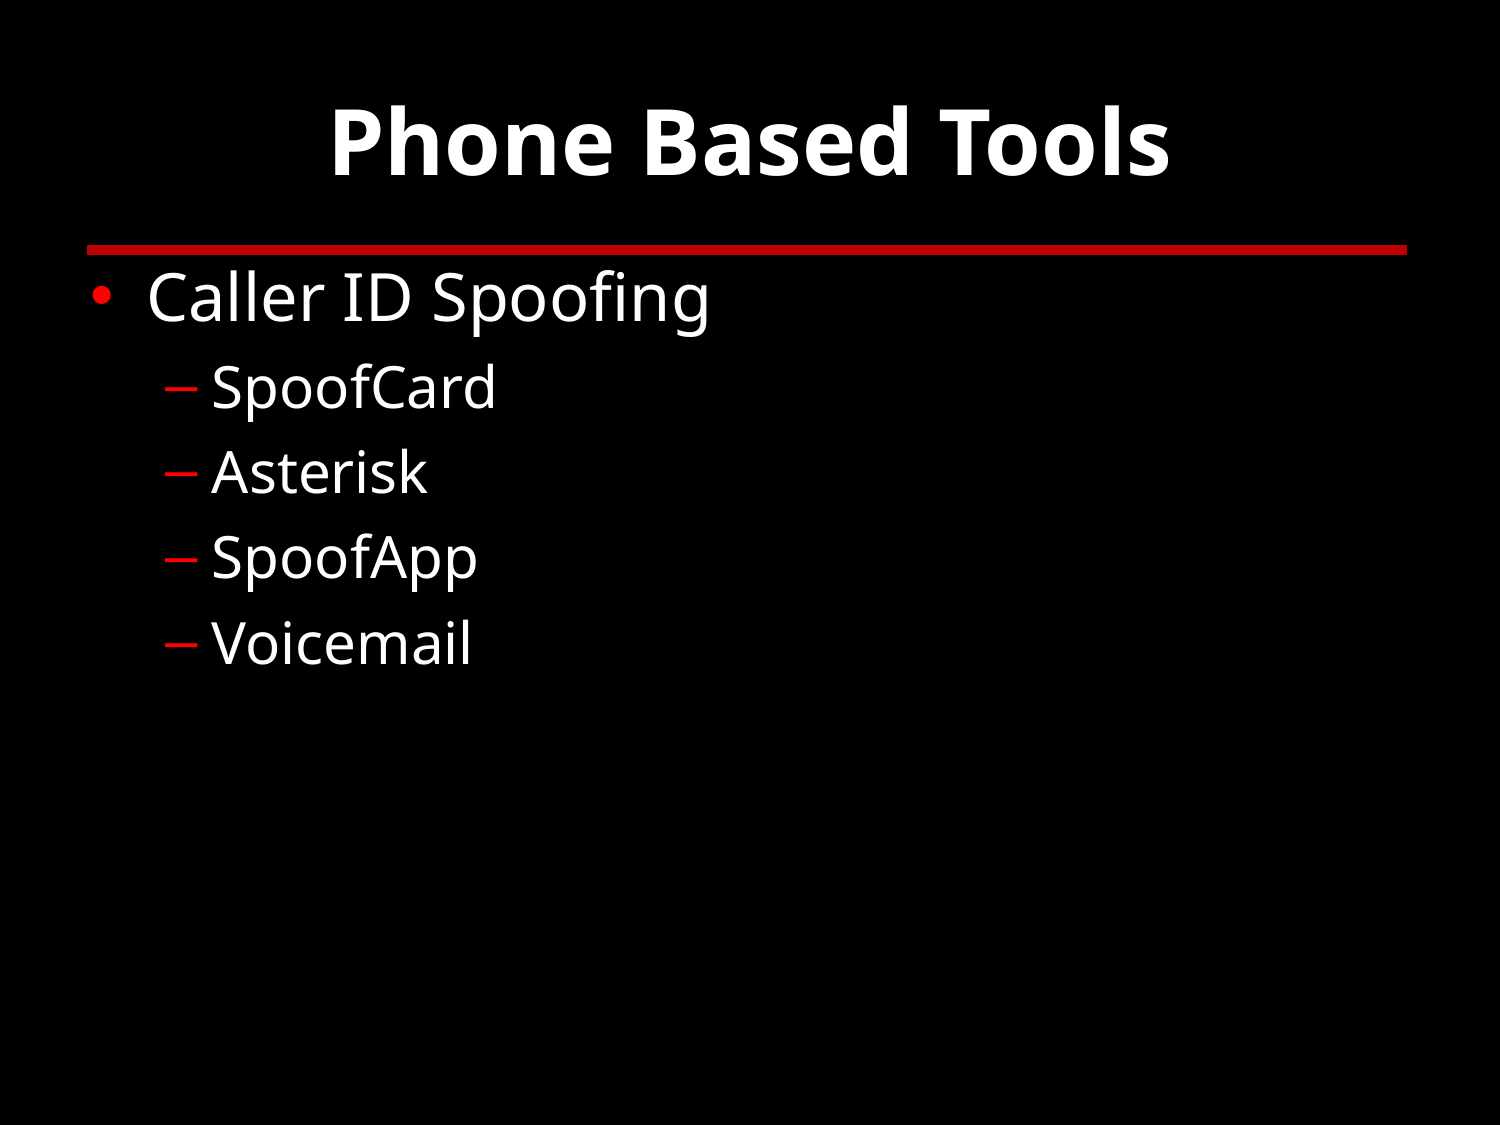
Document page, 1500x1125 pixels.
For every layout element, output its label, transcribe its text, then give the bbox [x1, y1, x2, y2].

list Caller ID Spoofing SpoofCard Asterisk SpoofApp Voicemail [75, 262, 1425, 1005]
title Phone Based Tools [75, 45, 1425, 233]
